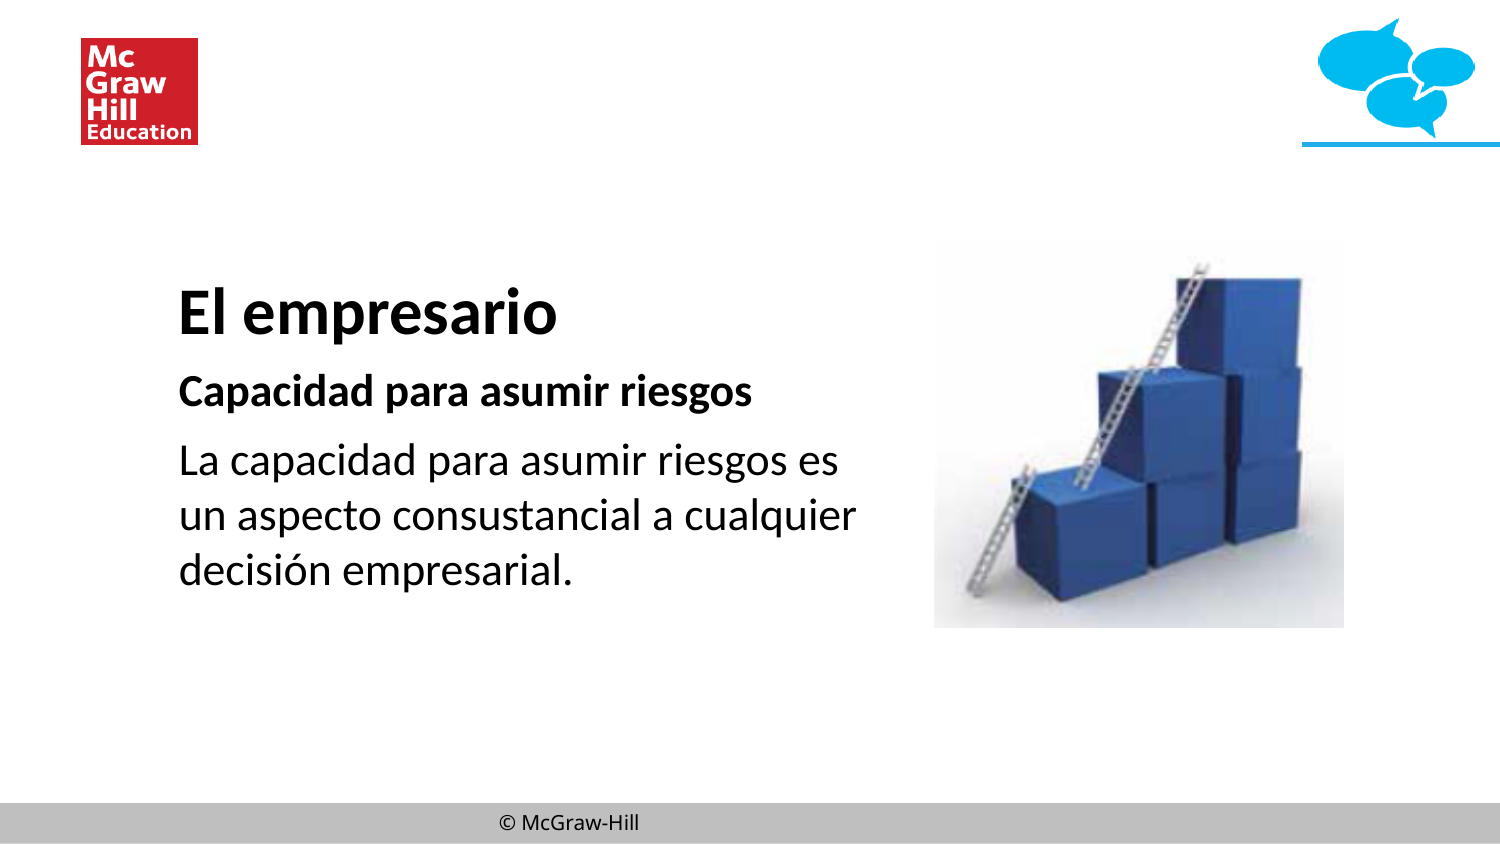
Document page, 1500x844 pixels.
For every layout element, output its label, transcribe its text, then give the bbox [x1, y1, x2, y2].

picture [81, 38, 198, 145]
picture [1285, 12, 1475, 139]
picture [934, 238, 1344, 628]
text_box El empresario Capacidad para asumir riesgos La capacidad para asumir riesgos es un aspecto consustancial a cualquier decisión empresarial. [163, 260, 900, 658]
